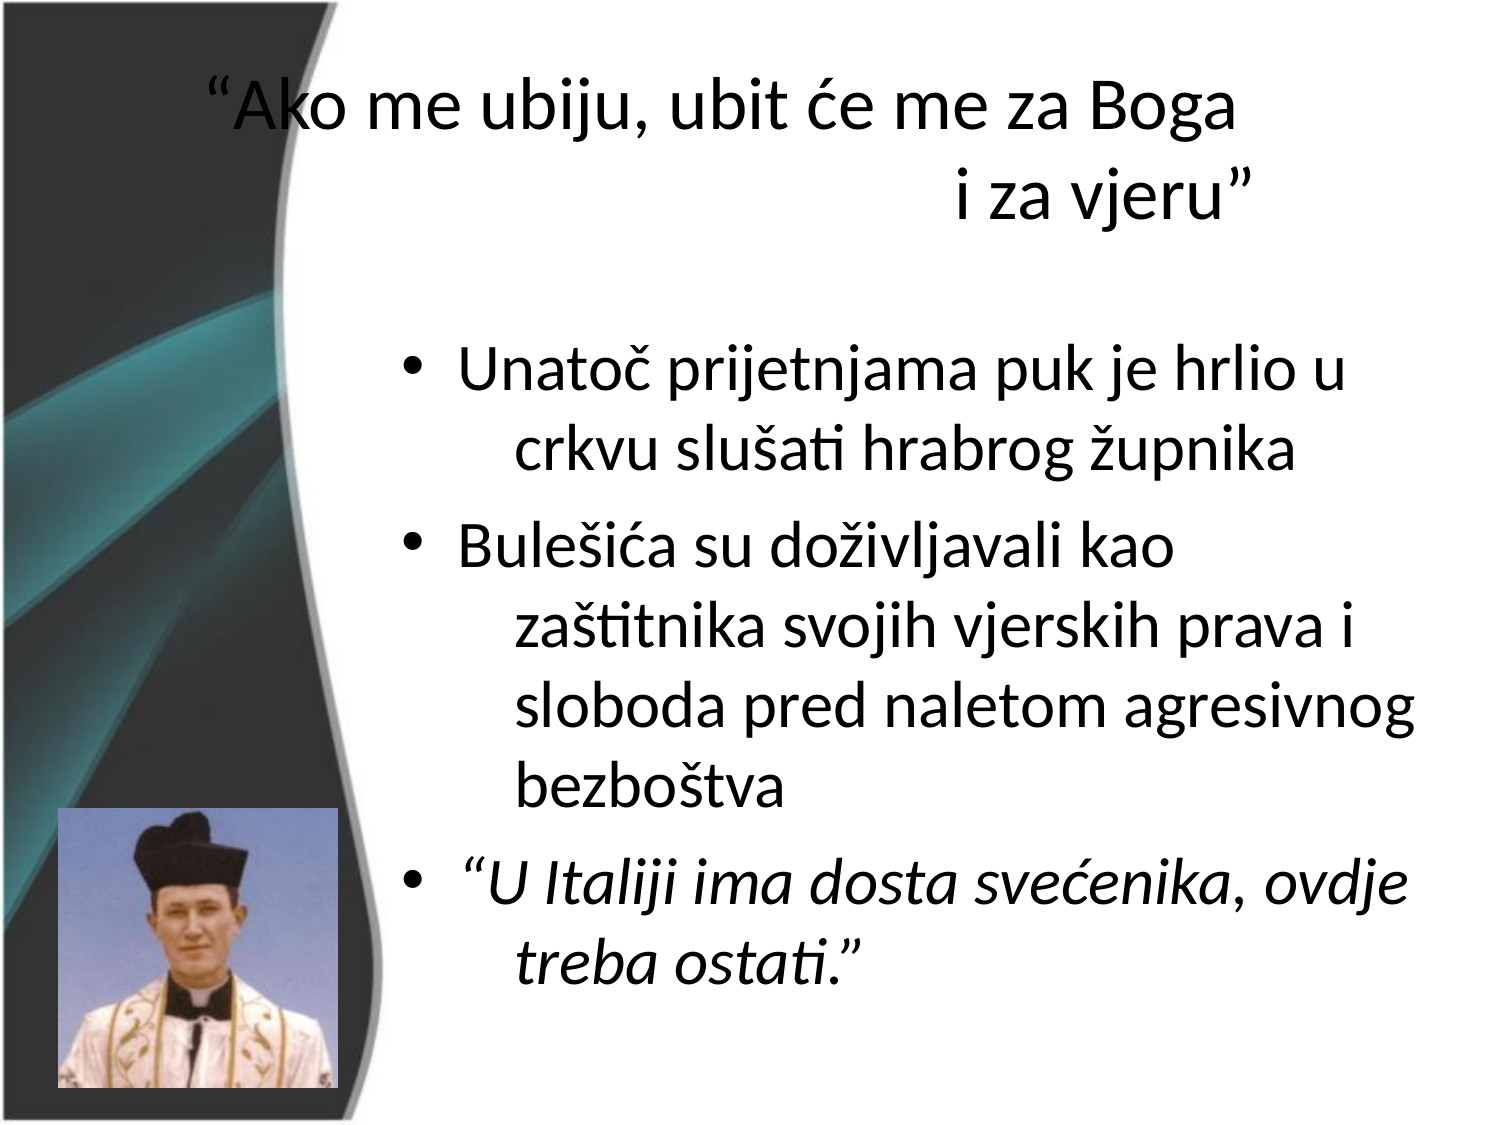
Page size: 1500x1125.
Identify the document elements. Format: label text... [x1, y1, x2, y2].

title “Ako me ubiju, ubit će me za Boga i za vjeru” [187, 46, 1461, 235]
picture [0, 0, 411, 1125]
list Unatoč prijetnjama puk je hrlio u crkvu slušati hrabrog župnika Bulešića su doživljavali kao zaštitnika svojih vjerskih prava i sloboda pred naletom agresivnog bezboštva “U Italiji ima dosta svećenika, ovdje treba ostati.” [386, 316, 1449, 1059]
